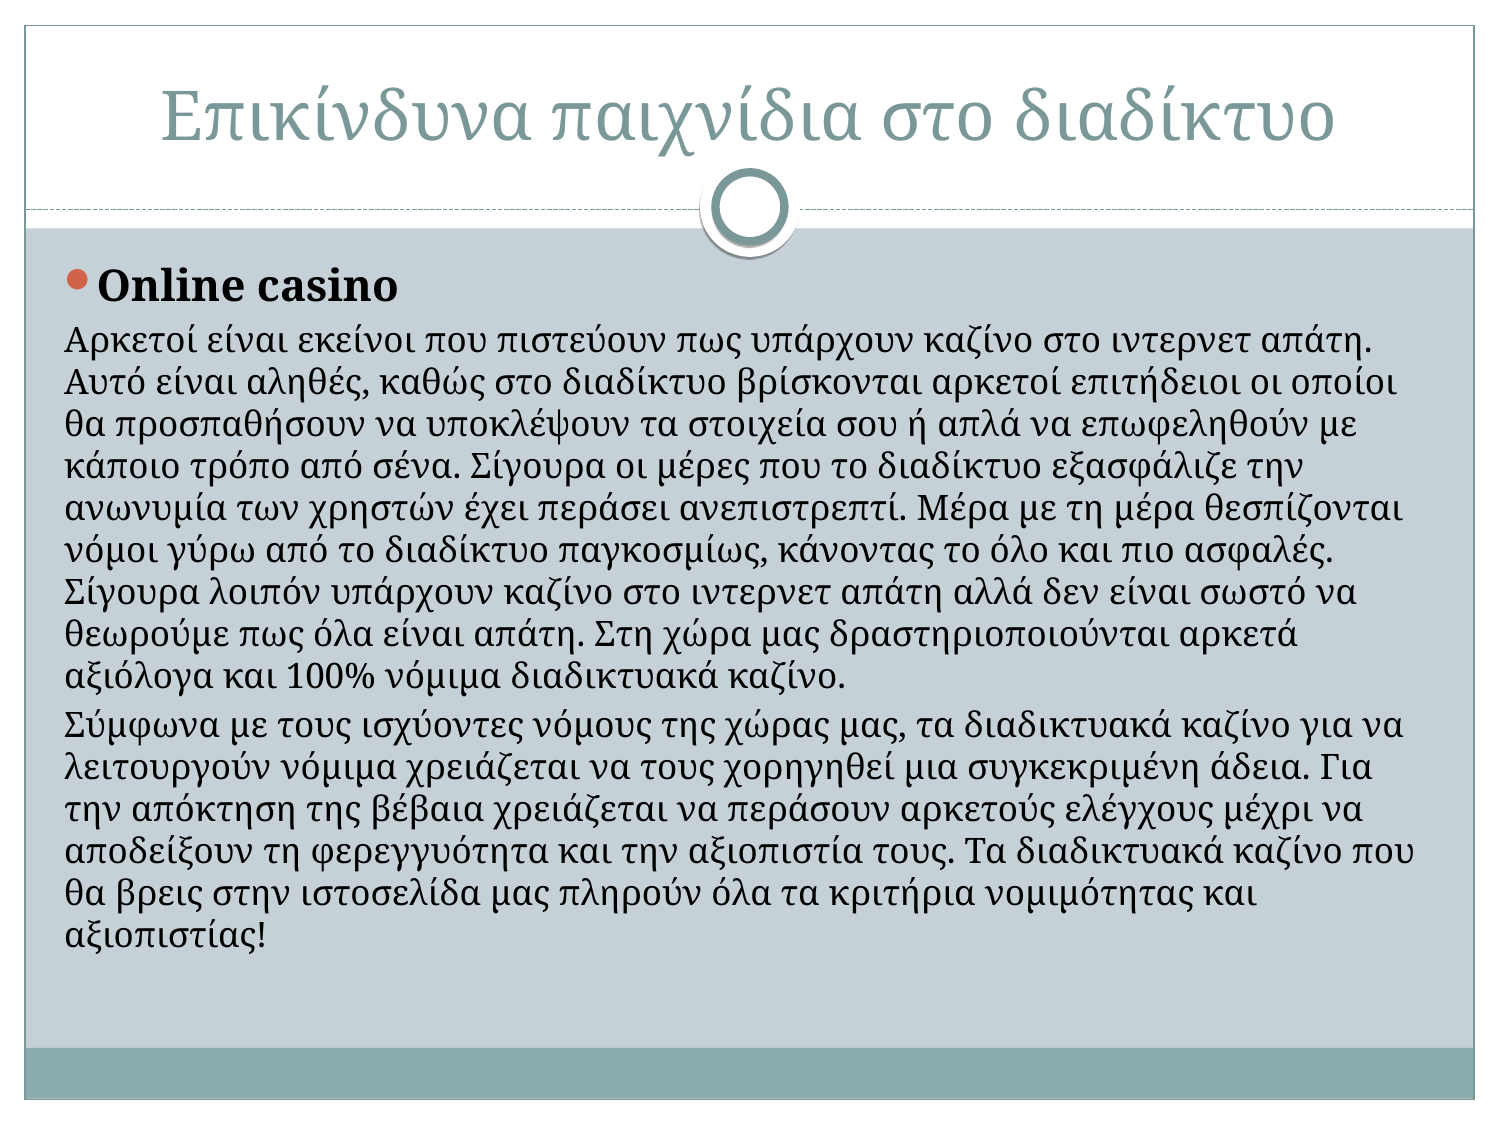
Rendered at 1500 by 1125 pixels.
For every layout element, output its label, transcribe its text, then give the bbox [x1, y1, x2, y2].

list Online casino Αρκετοί είναι εκείνοι που πιστεύουν πως υπάρχουν καζίνο στο ιντερνετ απάτη. Αυτό είναι αληθές, καθώς στο διαδίκτυο βρίσκονται αρκετοί επιτήδειοι οι οποίοι θα προσπαθήσουν να υποκλέψουν τα στοιχεία σου ή απλά να επωφεληθούν με κάποιο τρόπο από σένα. Σίγουρα οι μέρες που το διαδίκτυο εξασφάλιζε την ανωνυμία των χρηστών έχει περάσει ανεπιστρεπτί. Μέρα με τη μέρα θεσπίζονται νόμοι γύρω από το διαδίκτυο παγκοσμίως, κάνοντας το όλο και πιο ασφαλές. Σίγουρα λοιπόν υπάρχουν καζίνο στο ιντερνετ απάτη αλλά δεν είναι σωστό να θεωρούμε πως όλα είναι απάτη. Στη χώρα μας δραστηριοποιούνται αρκετά αξιόλογα και 100% νόμιμα διαδικτυακά καζίνο. Σύμφωνα με τους ισχύοντες νόμους της χώρας μας, τα διαδικτυακά καζίνο για να λειτουργούν νόμιμα χρειάζεται να τους χορηγηθεί μια συγκεκριμένη άδεια. Για την απόκτηση της βέβαια χρειάζεται να περάσουν αρκετούς ελέγχους μέχρι να αποδείξουν τη φερεγγυότητα και την αξιοπιστία τους. Τα διαδικτυακά καζίνο που θα βρεις στην ιστοσελίδα μας πληρούν όλα τα κριτήρια νομιμότητας και αξιοπιστίας! [49, 250, 1445, 1001]
title Επικίνδυνα παιχνίδια στο διαδίκτυο [49, 37, 1450, 162]
